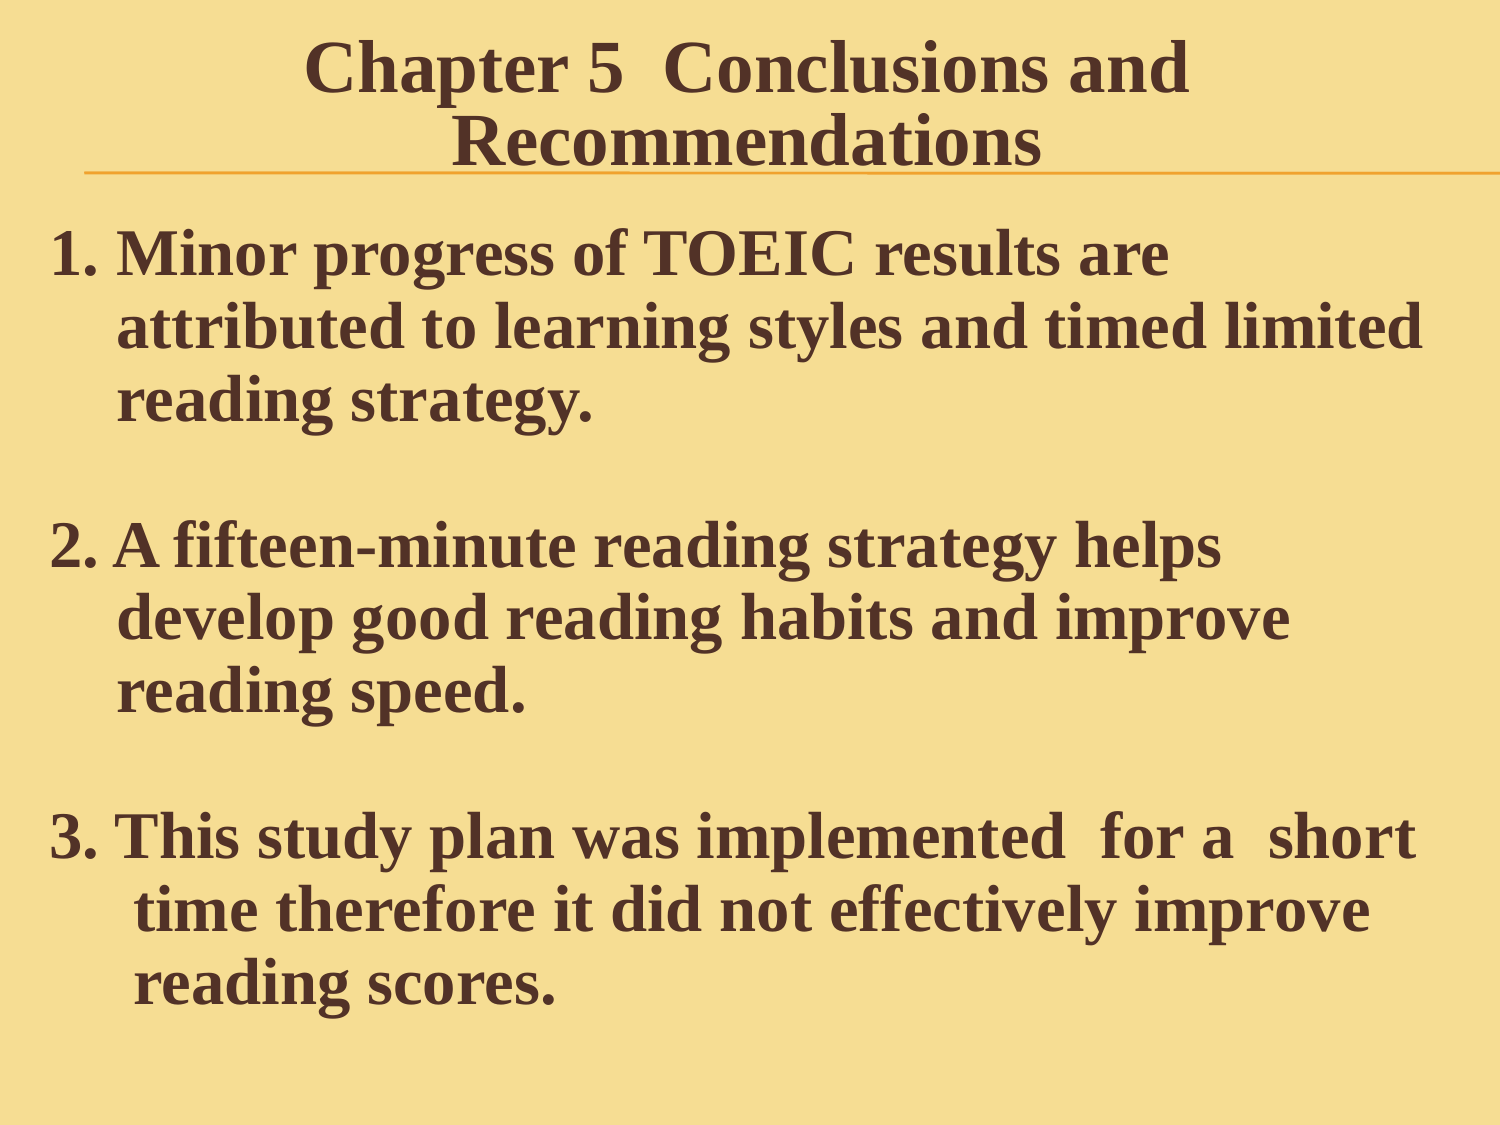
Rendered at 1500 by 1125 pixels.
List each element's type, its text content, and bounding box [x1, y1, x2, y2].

list 1. Minor progress of TOEIC results are attributed to learning styles and timed limited reading strategy. 2. A fifteen-minute reading strategy helps develop good reading habits and improve reading speed. 3. This study plan was implemented for a short time therefore it did not effectively improve reading scores. [34, 208, 1460, 1071]
text_box Chapter 5 Conclusions and Recommendations [0, 7, 1497, 209]
